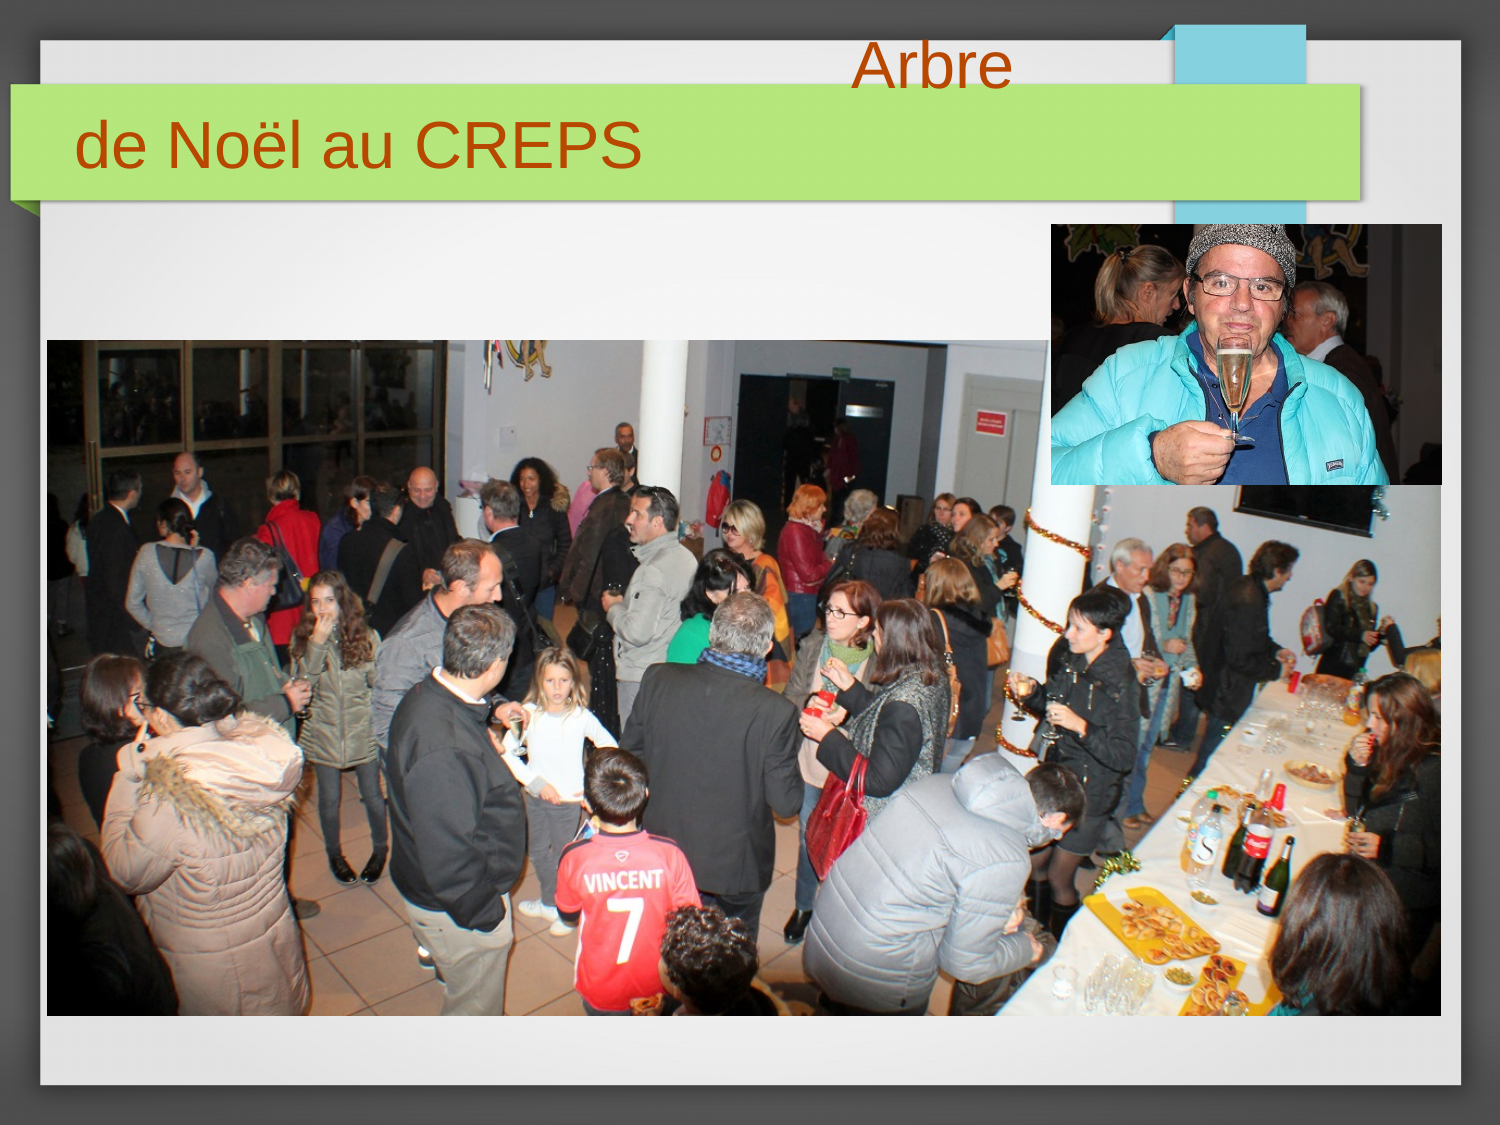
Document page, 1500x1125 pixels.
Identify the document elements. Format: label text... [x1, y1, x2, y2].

title Arbre de Noël au CREPS [59, 23, 1123, 189]
picture [0, 0, 1500, 1125]
